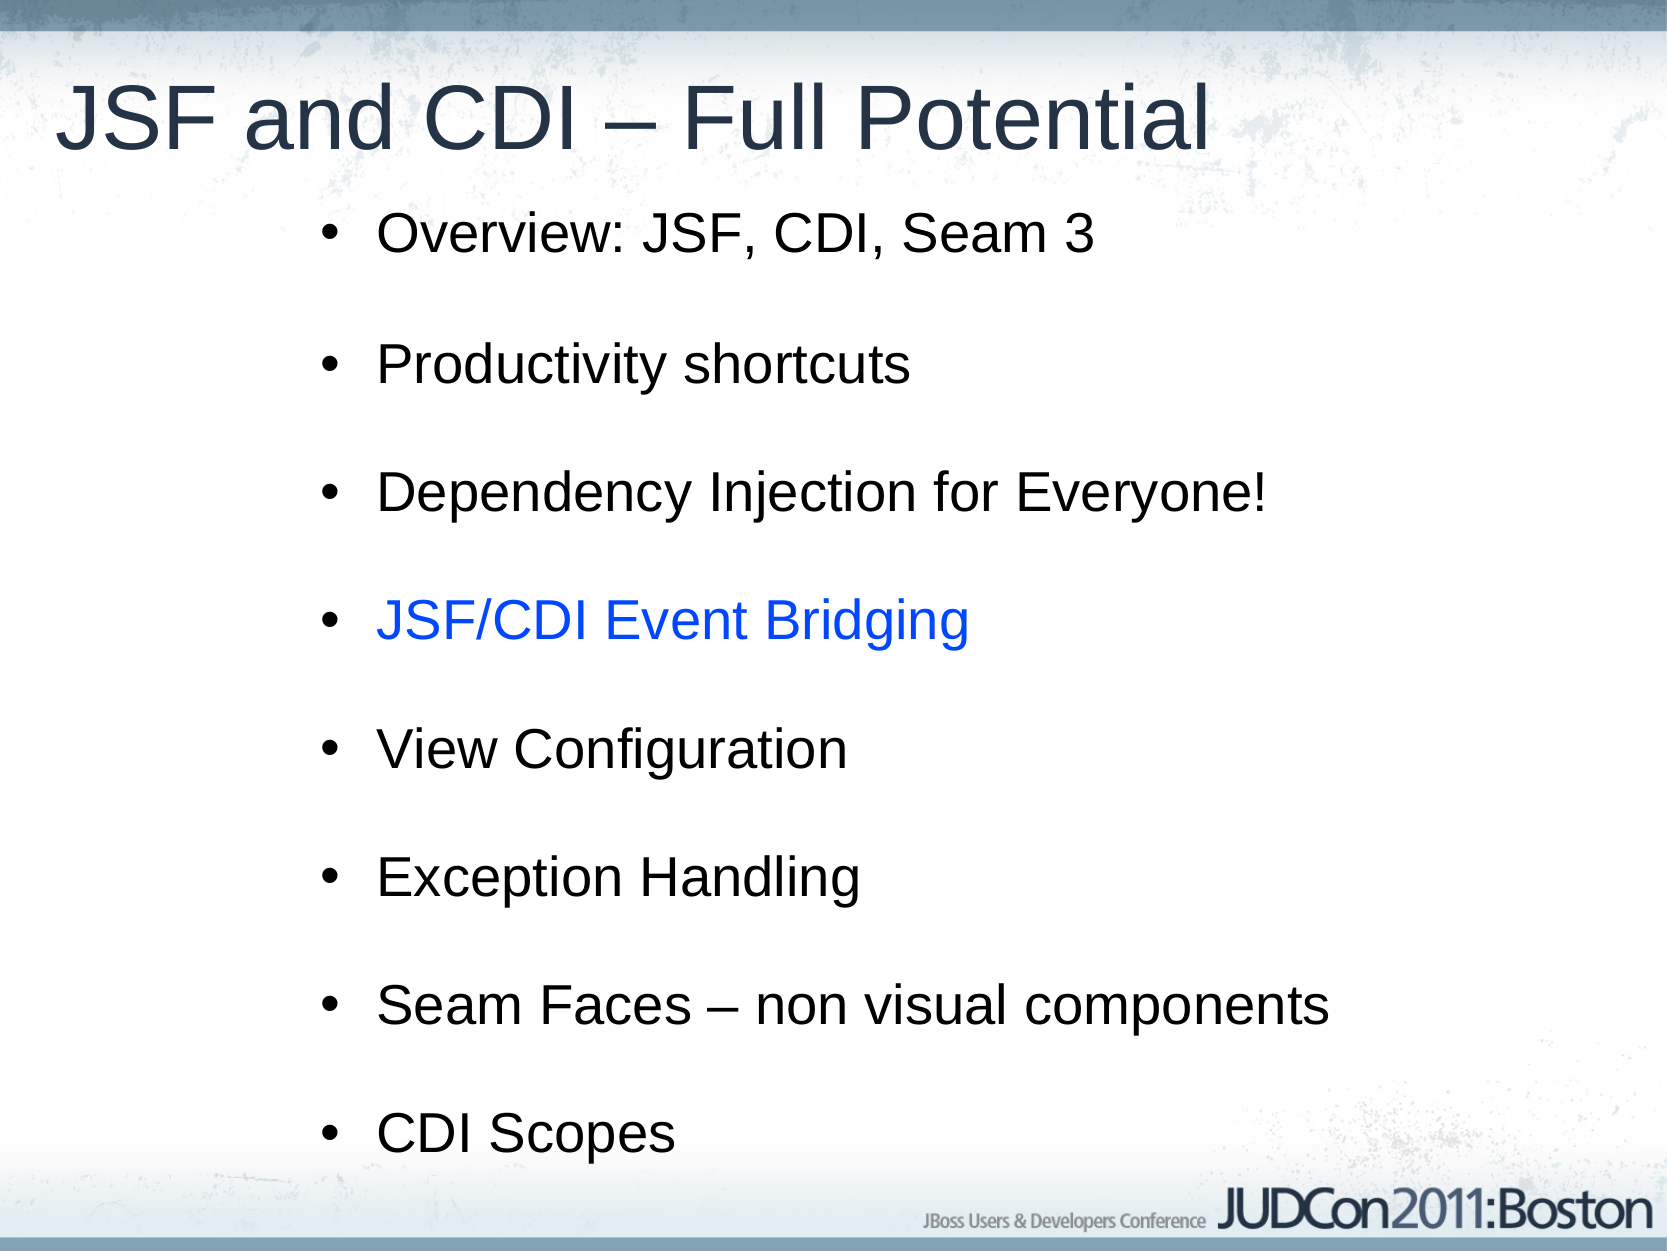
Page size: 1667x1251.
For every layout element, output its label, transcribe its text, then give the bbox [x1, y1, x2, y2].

list Overview: JSF, CDI, Seam 3 Productivity shortcuts Dependency Injection for Everyone! JSF/CDI Event Bridging View Configuration Exception Handling Seam Faces – non visual components CDI Scopes [301, 200, 1366, 1163]
title JSF and CDI – Full Potential [40, 50, 1627, 216]
picture [0, 0, 1667, 1251]
